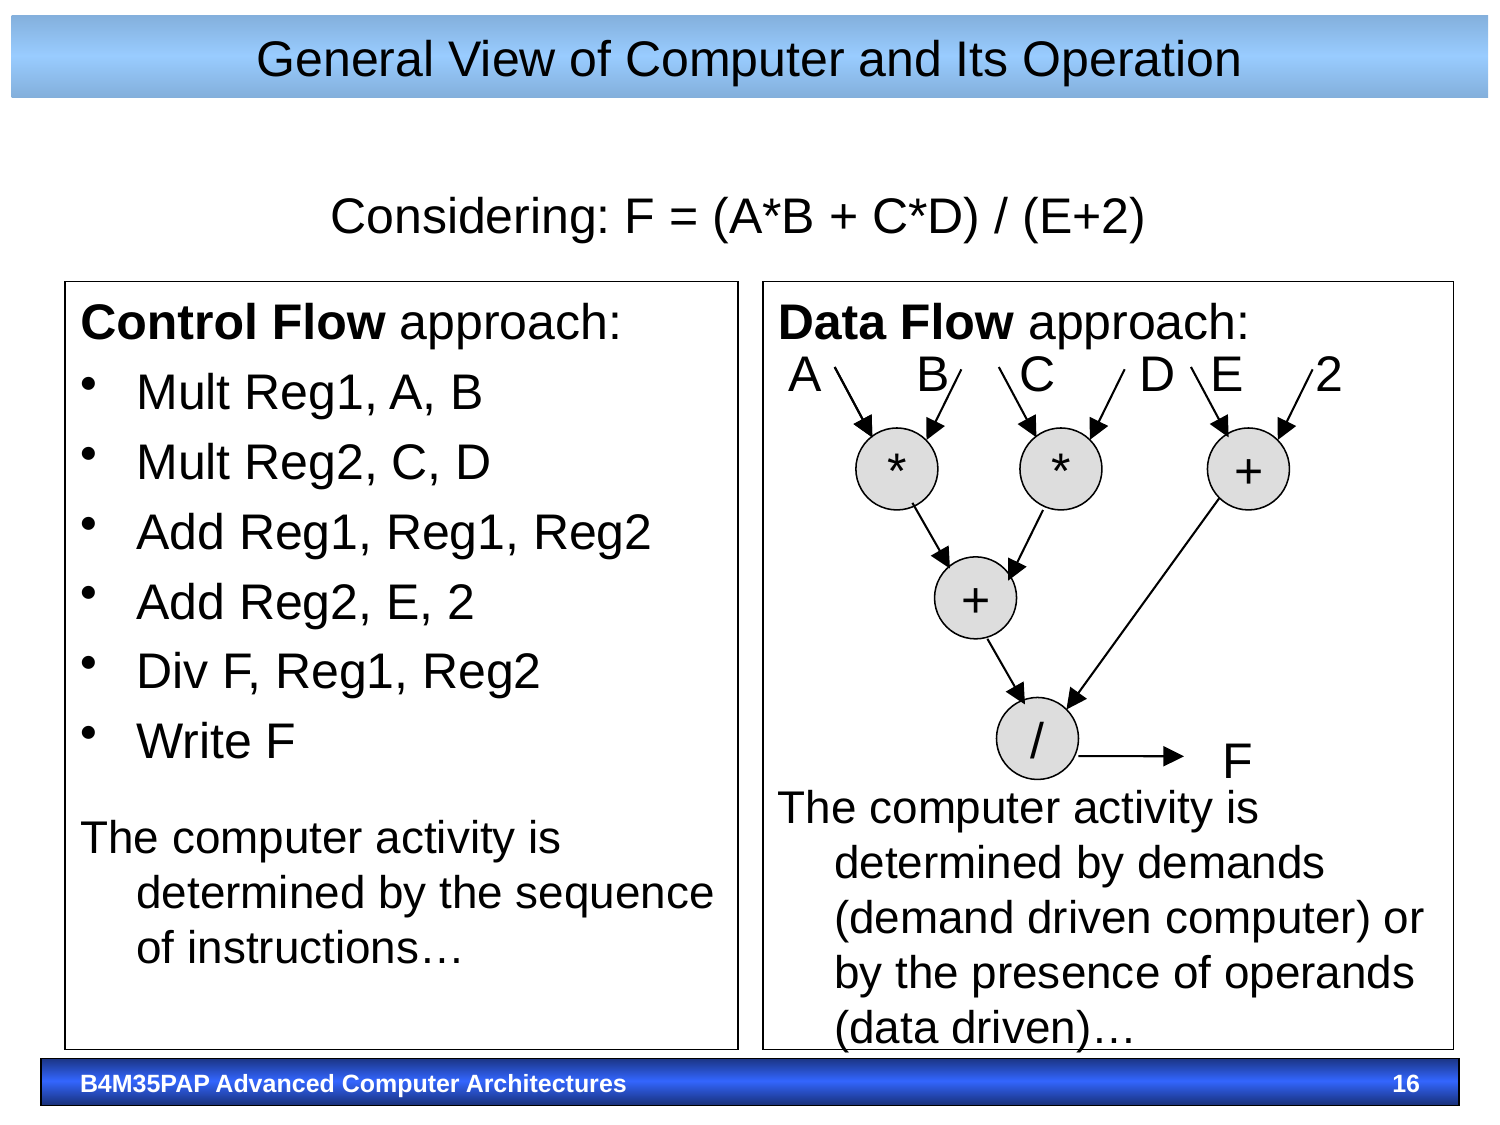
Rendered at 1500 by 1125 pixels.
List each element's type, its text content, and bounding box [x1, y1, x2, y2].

text_box E [1195, 379, 1211, 409]
text_box + [1207, 427, 1290, 510]
title General View of Computer and Its Operation [11, 15, 1489, 98]
text_box Control Flow approach: Mult Reg1, A, B Mult Reg2, C, D Add Reg1, Reg1, Reg2 Add Reg2, E, 2 Div F, Reg1, Reg2 Write F The computer activity is determined by the sequence of instructions… [65, 281, 738, 1050]
list Data Flow approach: The computer activity is determined by demands (demand driven computer) or by the presence of operands (data driven)… [762, 281, 1454, 1050]
text_box * [855, 427, 938, 510]
text_box F [1207, 720, 1302, 796]
text_box / [996, 697, 1079, 780]
text_box E [1195, 334, 1290, 409]
text_box 2 [1301, 334, 1395, 409]
text_box + [934, 556, 1017, 639]
text_box * [1019, 427, 1102, 510]
text_box Considering: F = (A*B + C*D) / (E+2) [58, 176, 1419, 251]
text_box A B C D [773, 334, 1195, 409]
